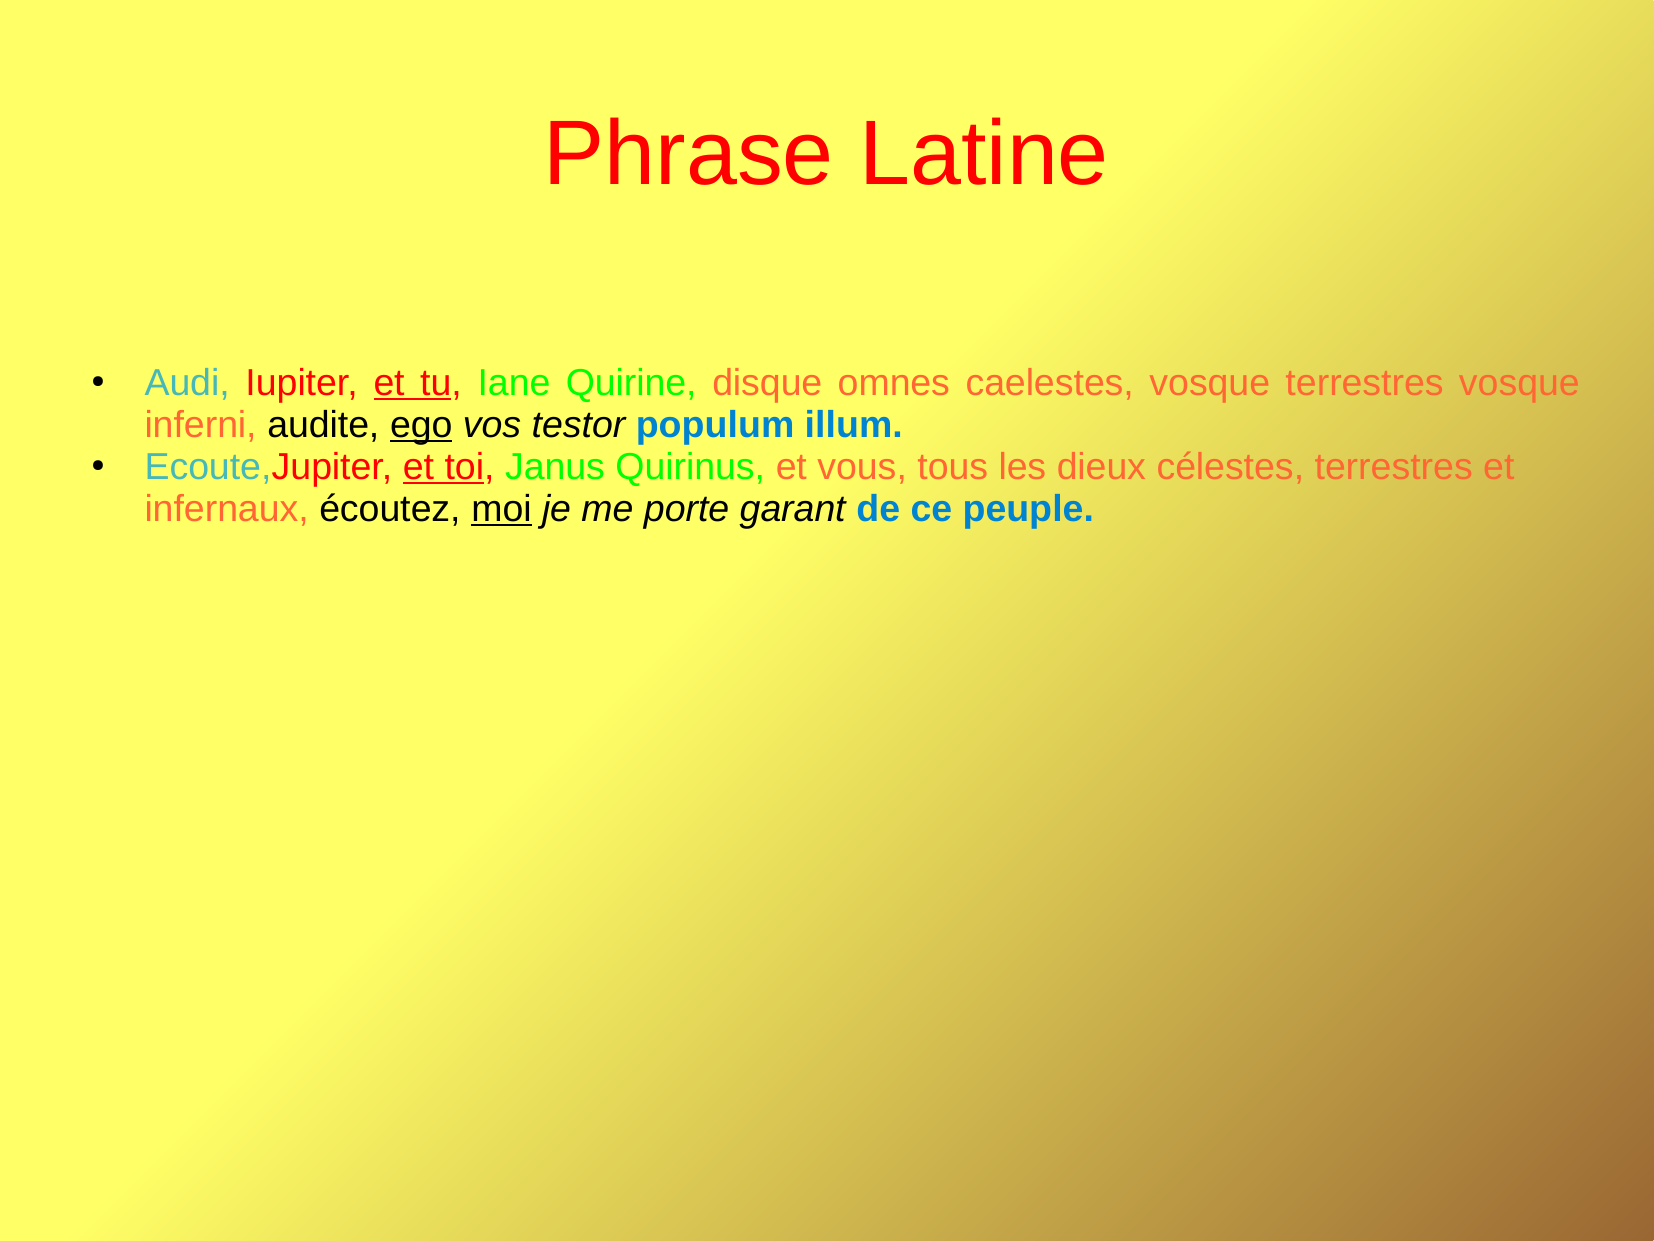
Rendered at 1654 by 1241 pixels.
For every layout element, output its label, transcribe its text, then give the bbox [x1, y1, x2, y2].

text_box Audi, Iupiter, et tu, Iane Quirine, disque omnes caelestes, vosque terrestres vosque inferni, audite, ego vos testor populum illum. Ecoute,Jupiter, et toi, Janus Quirinus, et vous, tous les dieux célestes, terrestres et infernaux, écoutez, moi je me porte garant de ce peuple. [59, 354, 1595, 848]
title Phrase Latine [82, 49, 1571, 257]
